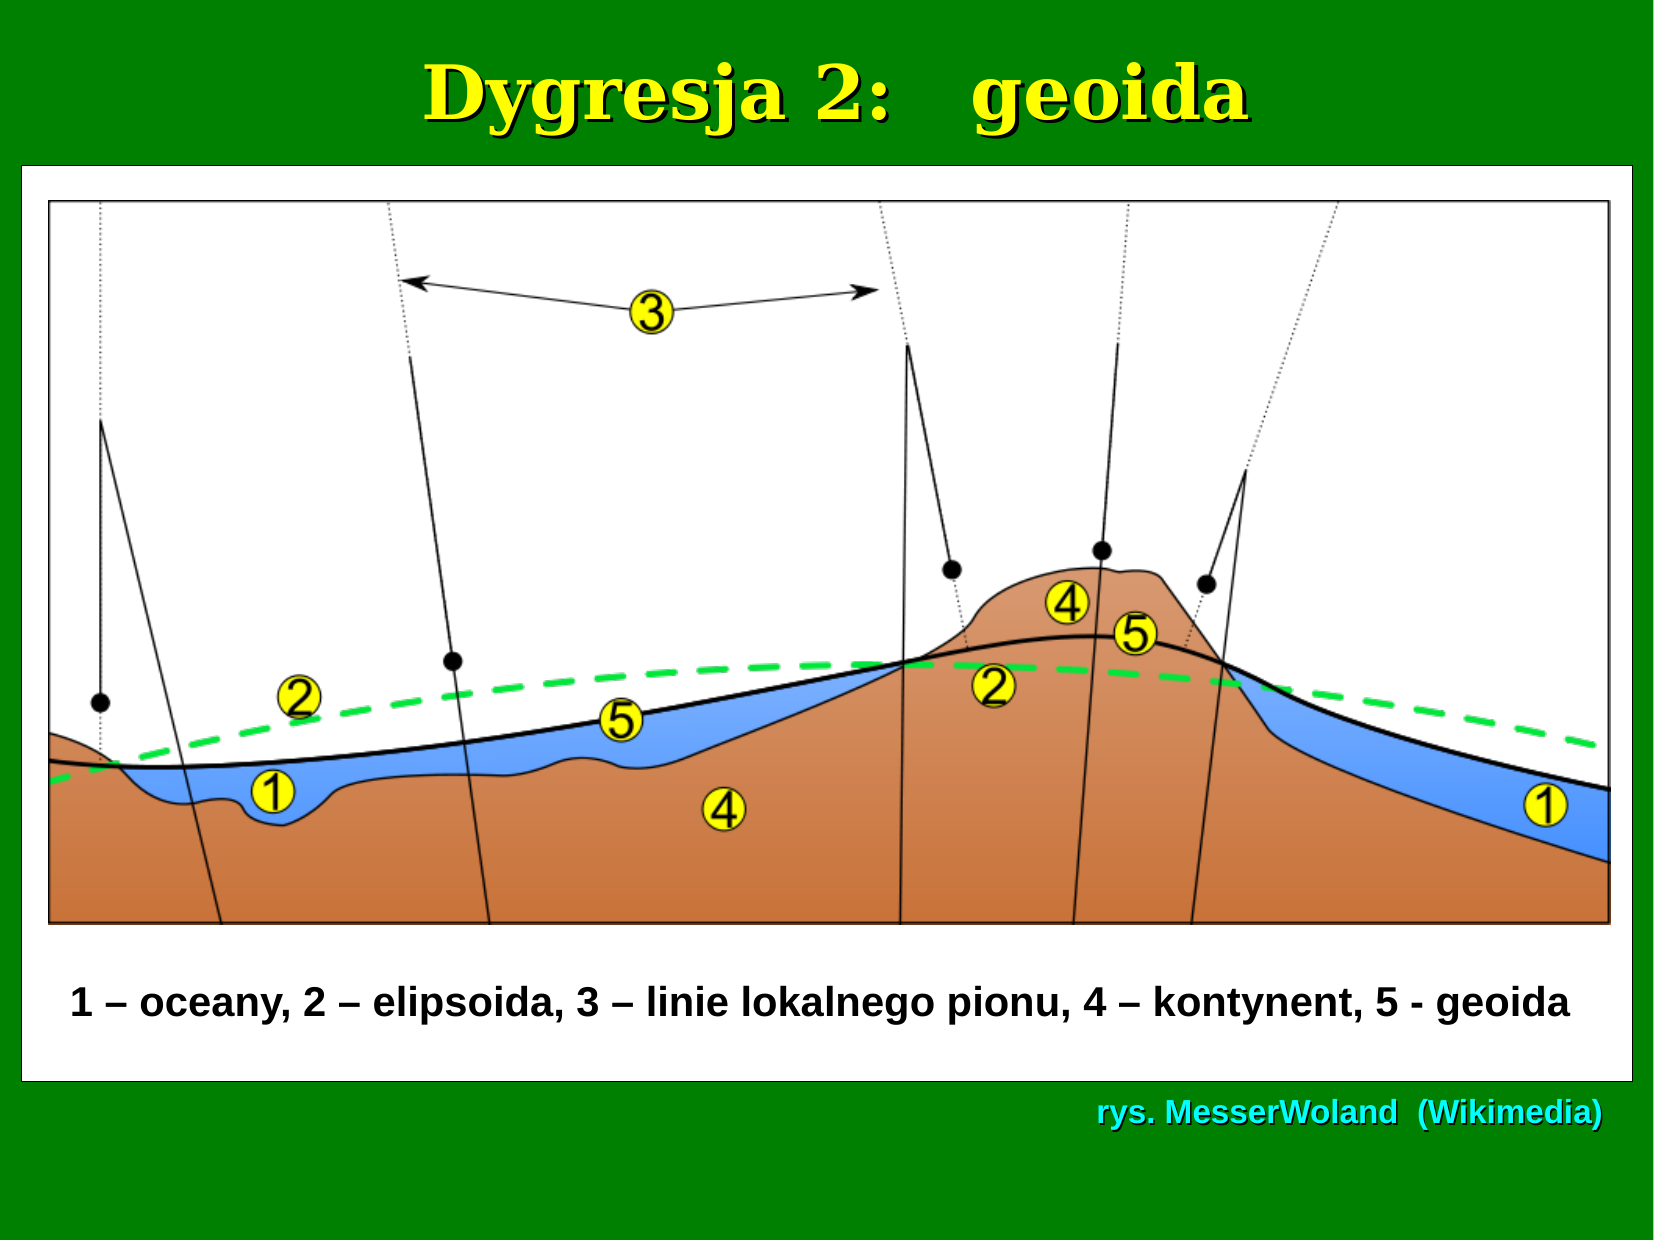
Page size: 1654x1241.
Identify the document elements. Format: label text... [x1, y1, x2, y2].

text_box rys. MesserWoland (Wikimedia) [1081, 1086, 1619, 1139]
text_box [21, 165, 1633, 1082]
picture [48, 200, 1611, 925]
text_box 1 – oceany, 2 – elipsoida, 3 – linie lokalnego pionu, 4 – kontynent, 5 - geoida [55, 971, 1586, 1033]
title Dygresja 2: geoida [91, 48, 1581, 138]
